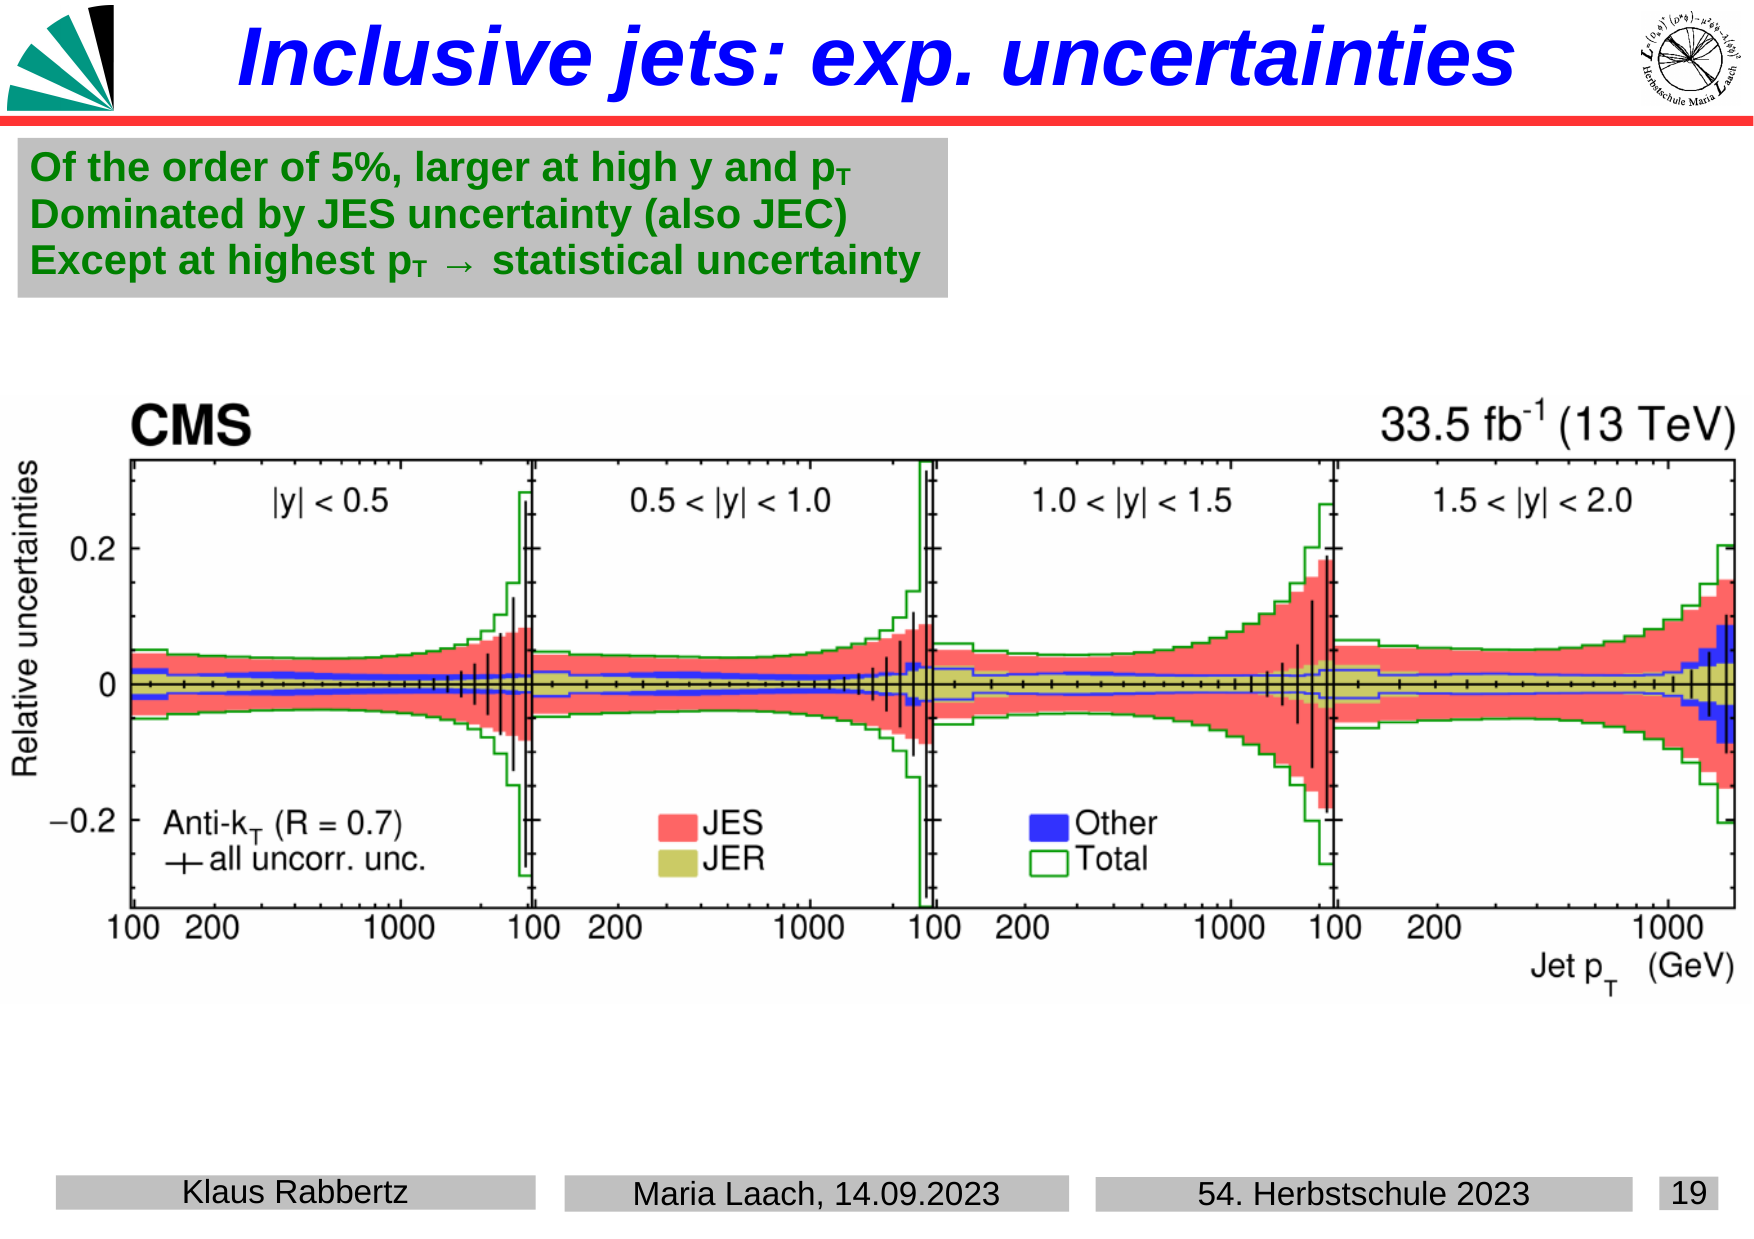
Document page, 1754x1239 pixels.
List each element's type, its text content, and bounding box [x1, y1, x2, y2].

picture [0, 392, 1754, 1007]
title Inclusive jets: exp. uncertainties [129, 0, 1627, 114]
text_box Of the order of 5%, larger at high y and pT Dominated by JES uncertainty (also JEC) Except at highest pT → statistical uncertainty [17, 137, 948, 298]
picture [1641, 11, 1741, 106]
picture [7, 5, 114, 112]
